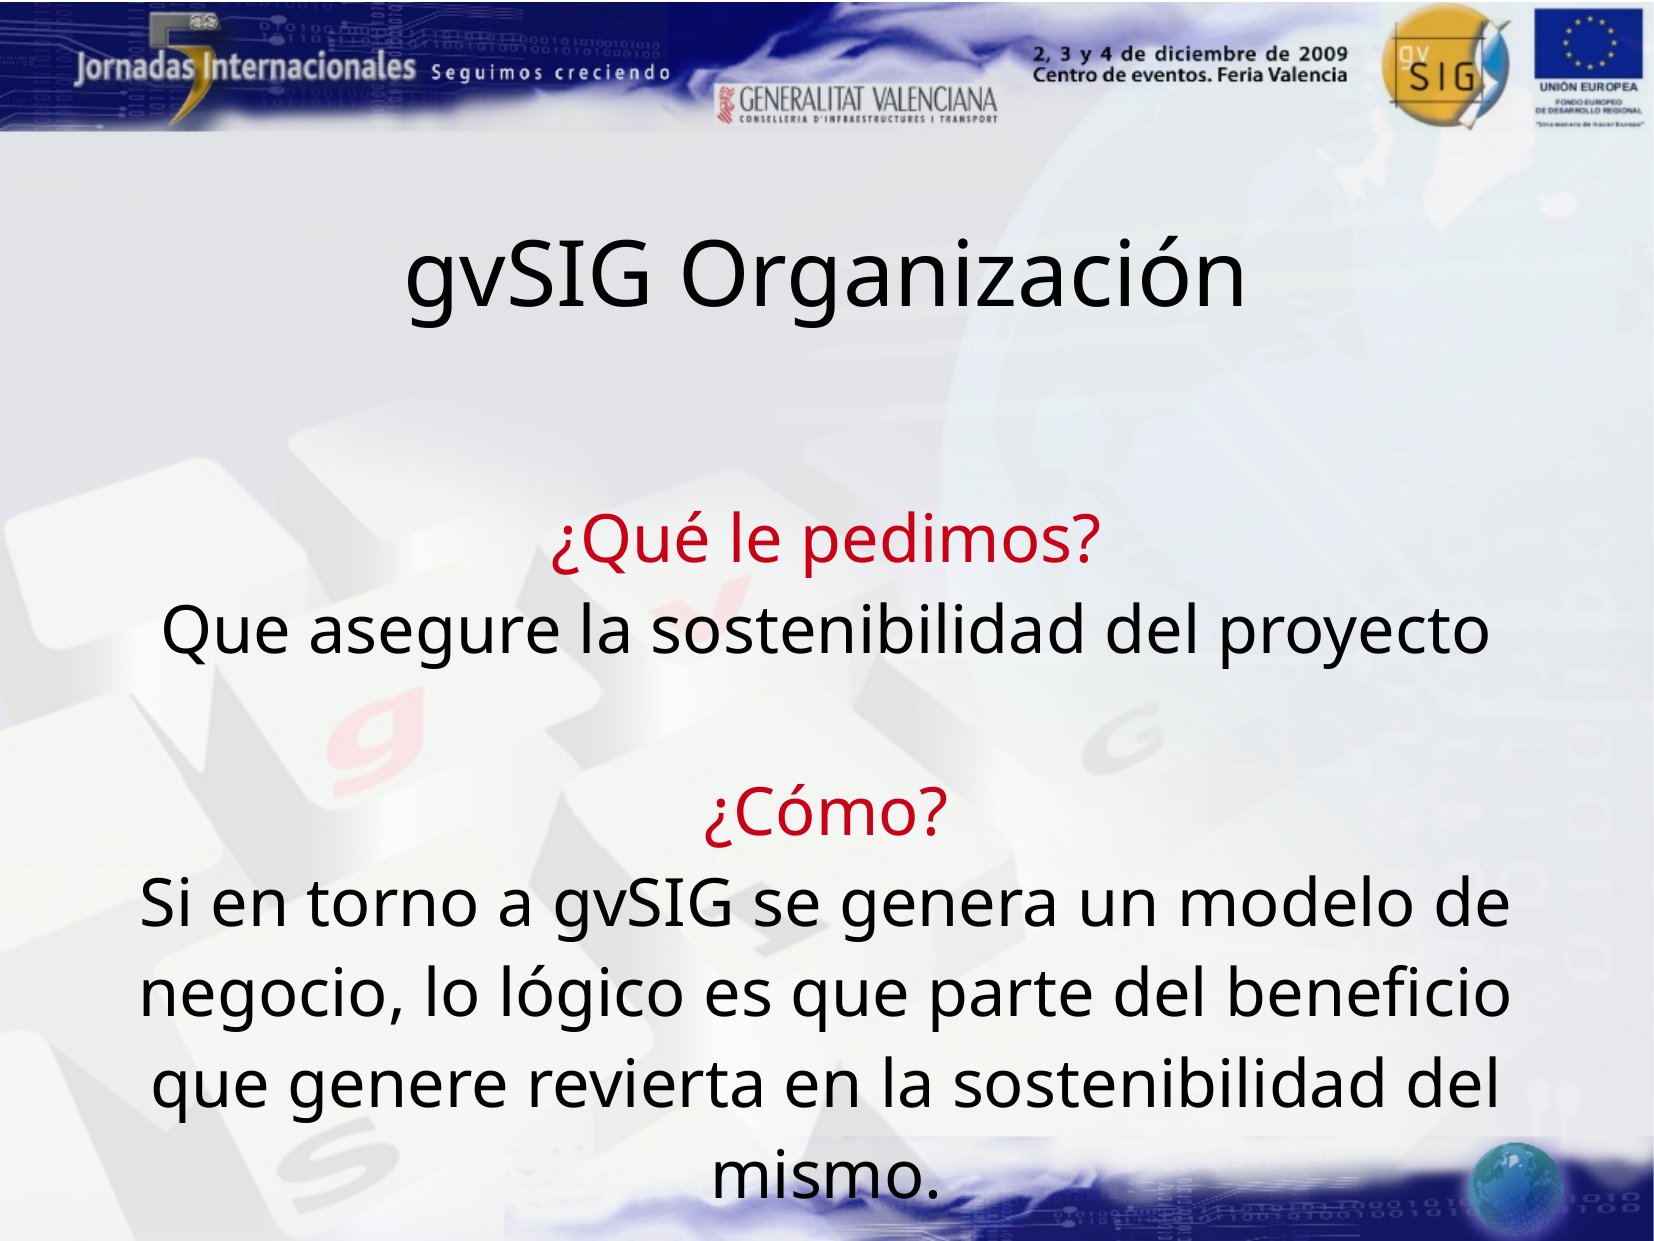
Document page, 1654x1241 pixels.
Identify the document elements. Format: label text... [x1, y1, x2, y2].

picture [0, 2, 1654, 1241]
text_box gvSIG Organización ¿Qué le pedimos? Que asegure la sostenibilidad del proyecto ¿Cómo? Si en torno a gvSIG se genera un modelo de negocio, lo lógico es que parte del beneficio que genere revierta en la sostenibilidad del mismo. [88, 200, 1565, 1213]
